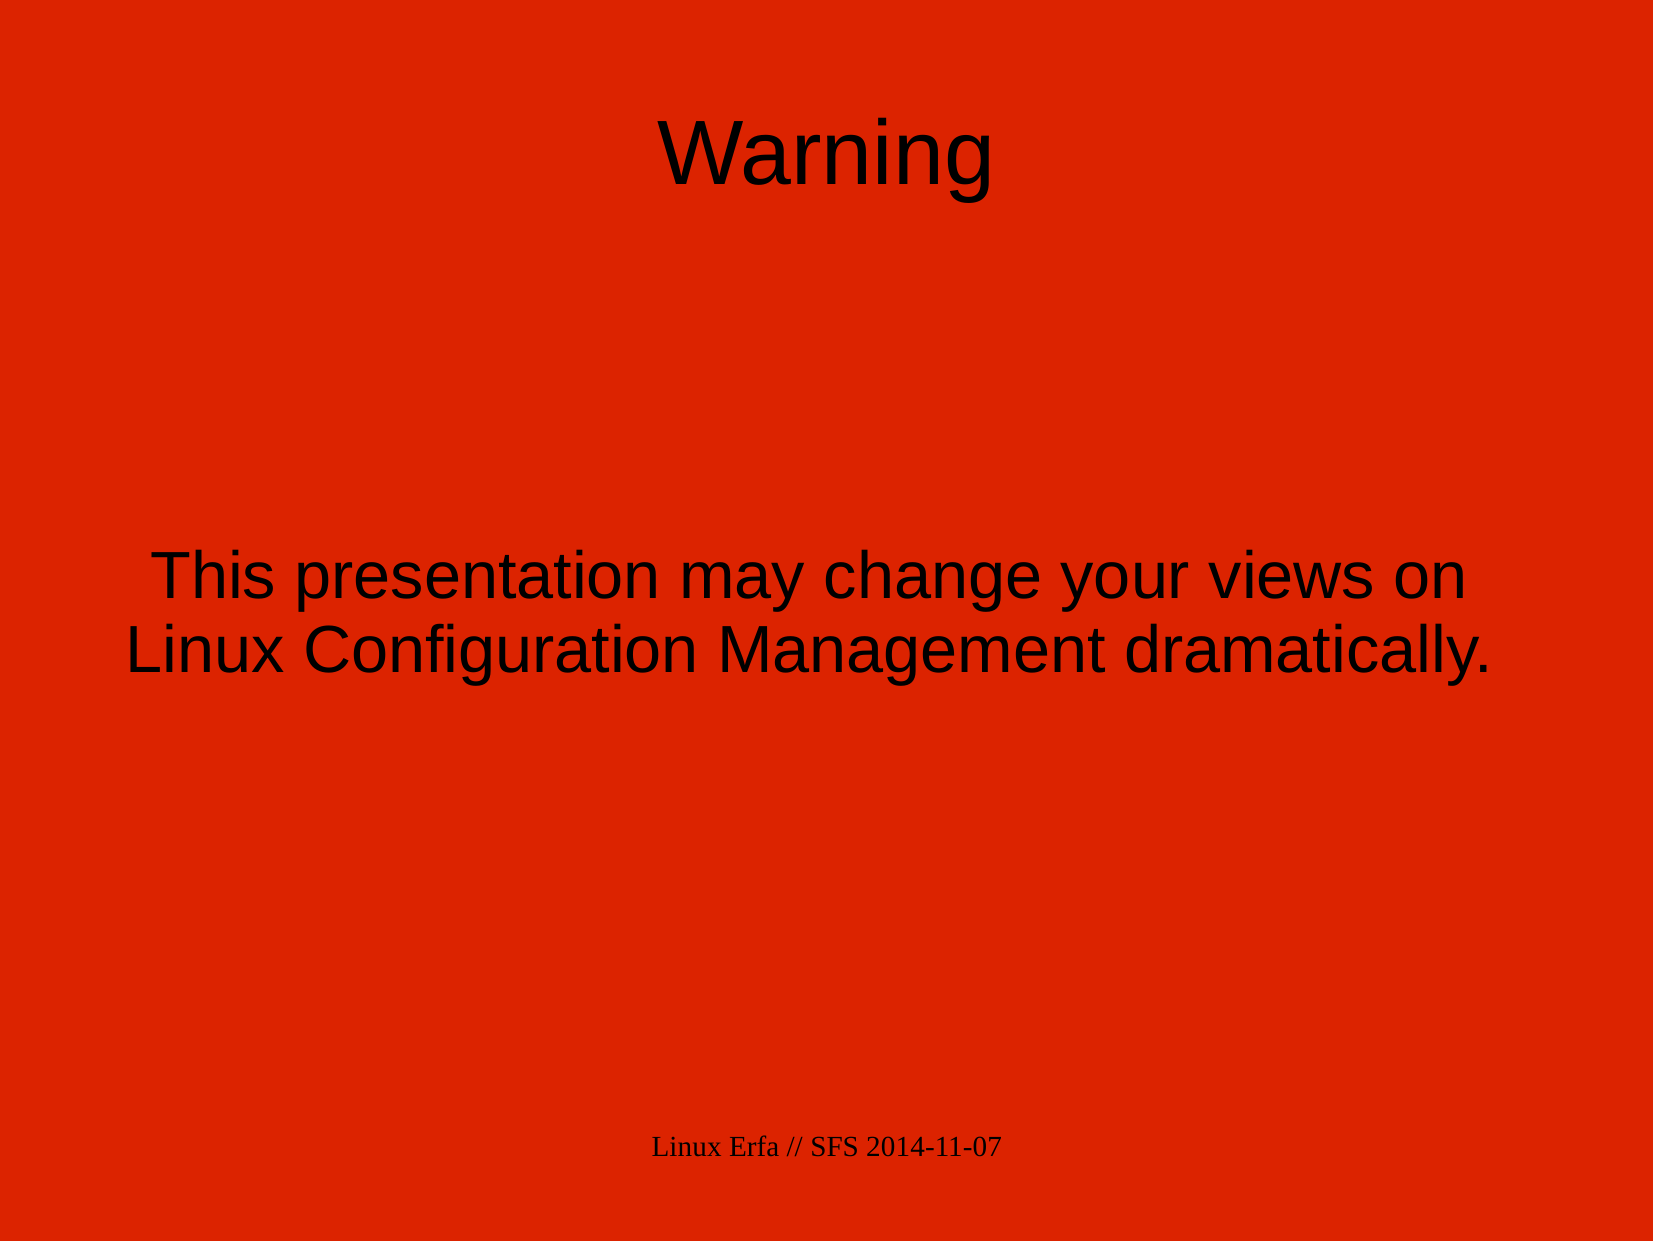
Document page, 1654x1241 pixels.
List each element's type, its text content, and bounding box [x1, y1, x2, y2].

subtitle This presentation may change your views on Linux Configuration Management dramatically. [82, 290, 1538, 1010]
title Warning [82, 49, 1571, 257]
